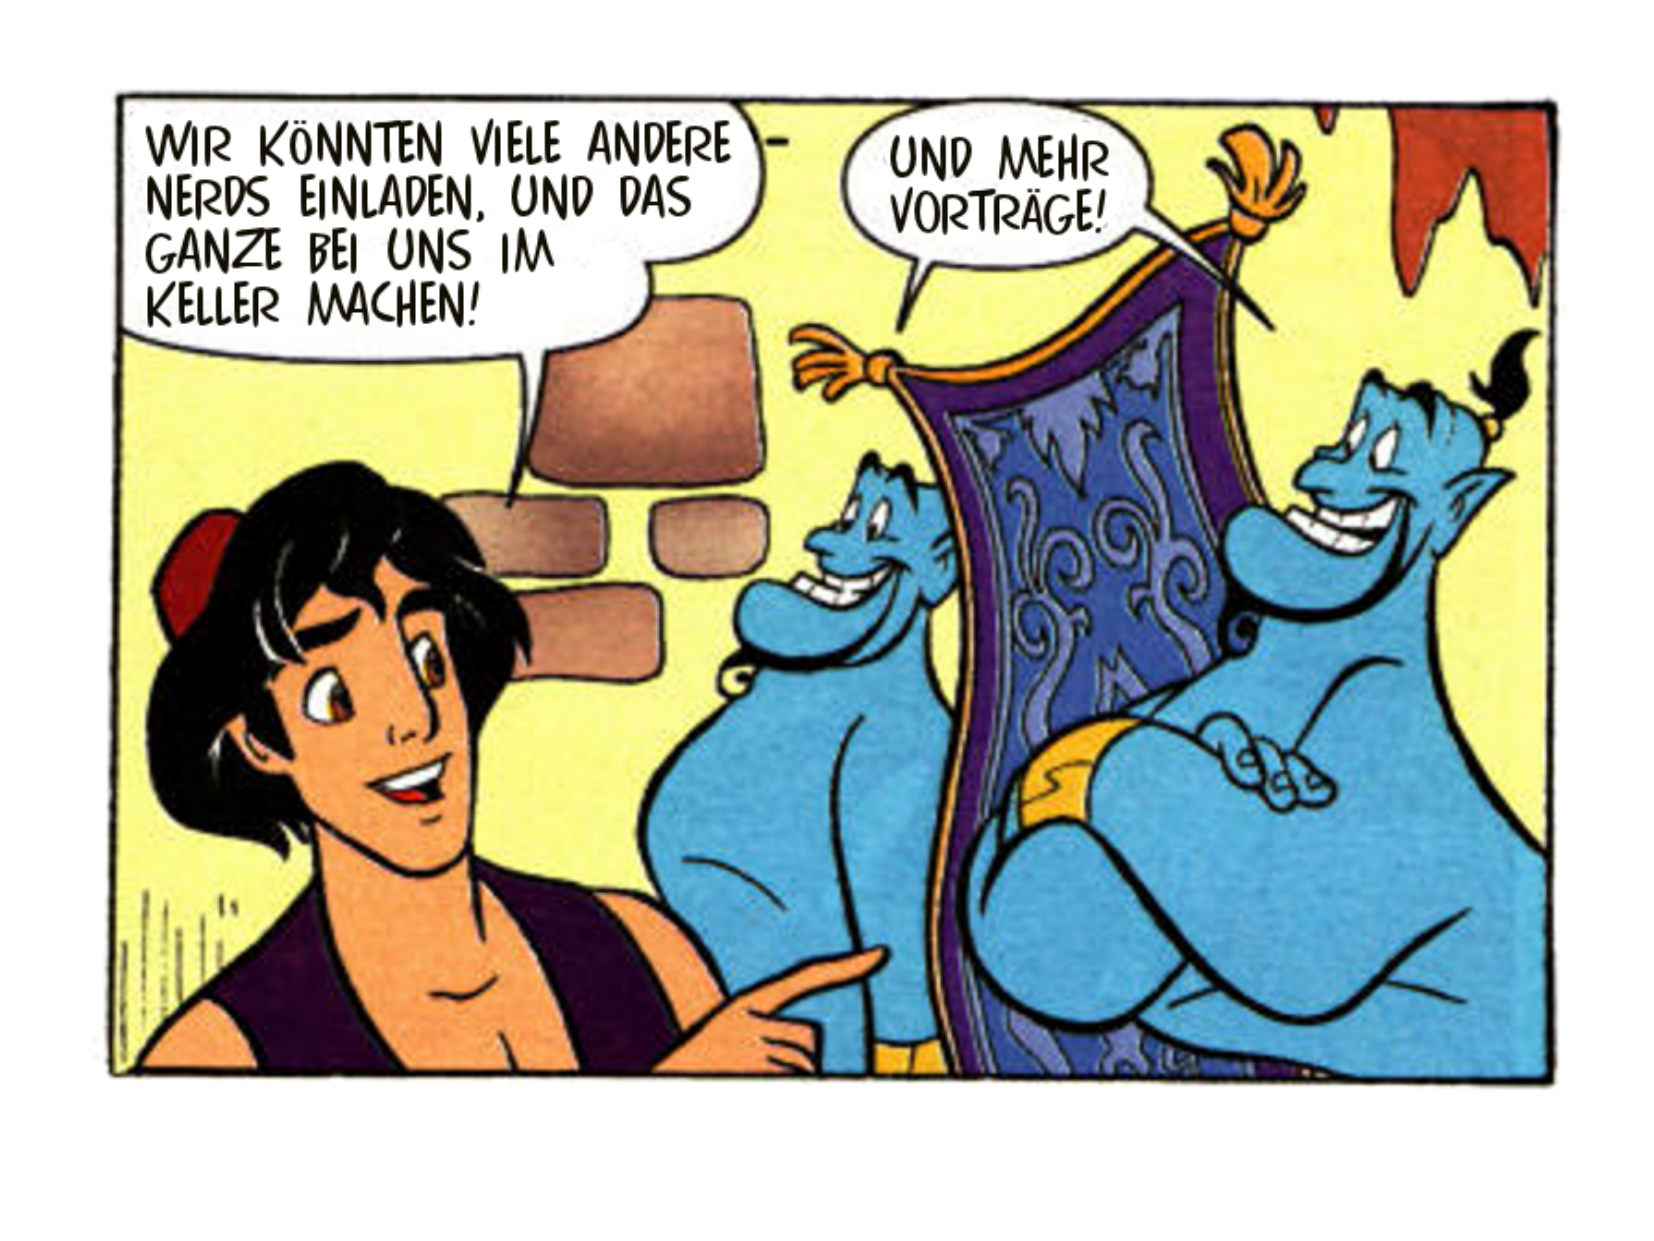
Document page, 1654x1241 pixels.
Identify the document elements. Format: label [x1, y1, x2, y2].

picture [87, 58, 1569, 1123]
